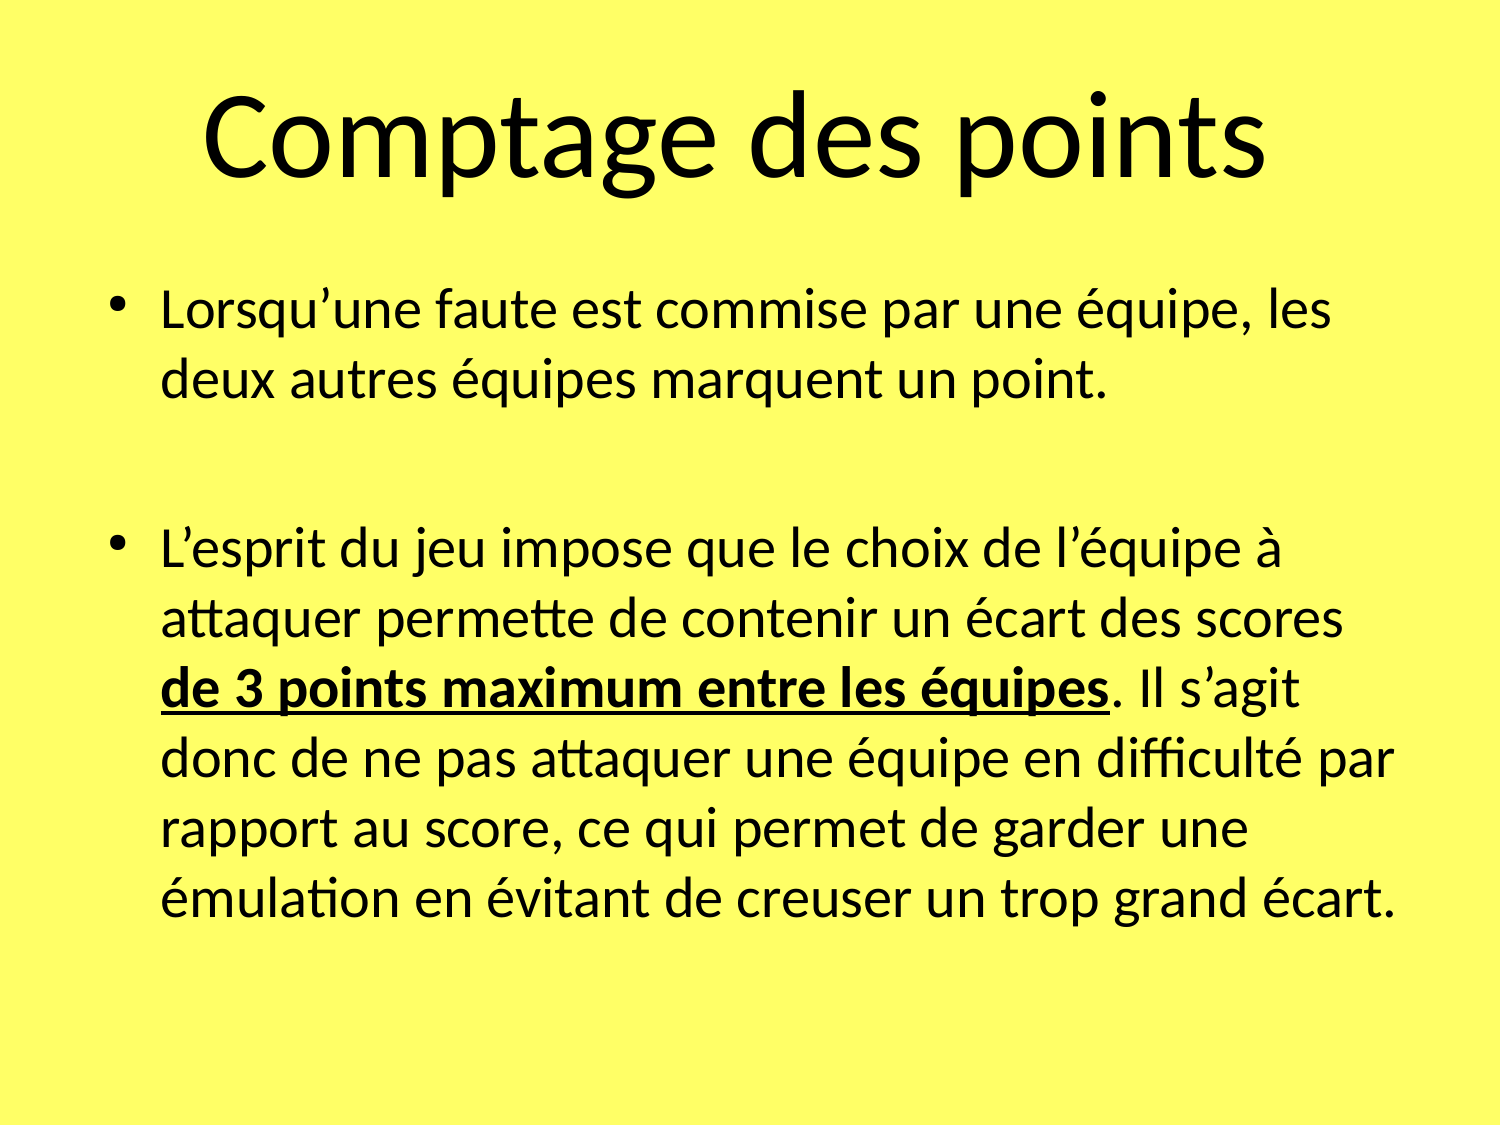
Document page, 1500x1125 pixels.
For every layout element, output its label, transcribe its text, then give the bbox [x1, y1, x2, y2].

list Lorsqu’une faute est commise par une équipe, les deux autres équipes marquent un point. L’esprit du jeu impose que le choix de l’équipe à attaquer permette de contenir un écart des scores de 3 points maximum entre les équipes. Il s’agit donc de ne pas attaquer une équipe en difficulté par rapport au score, ce qui permet de garder une émulation en évitant de creuser un trop grand écart. [75, 262, 1425, 1005]
title Comptage des points [75, 45, 1425, 233]
